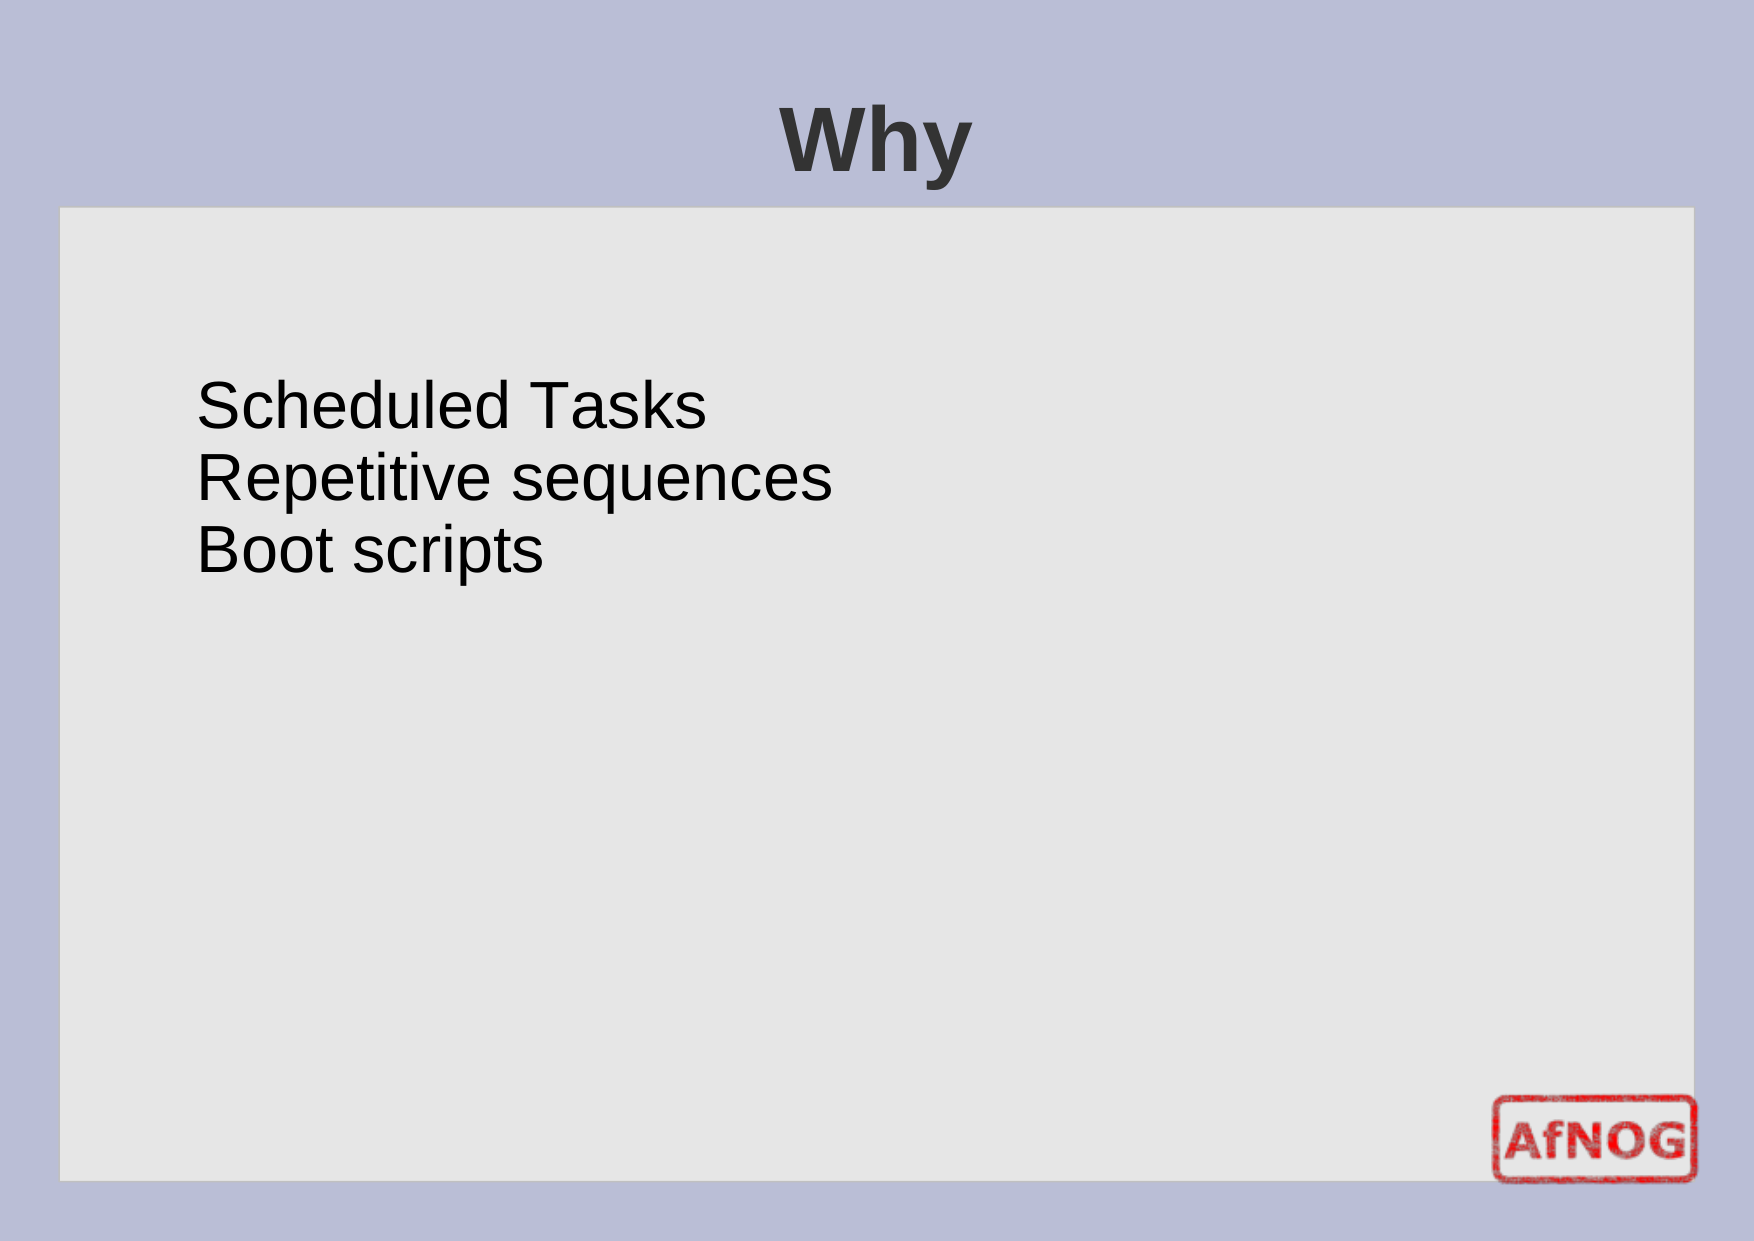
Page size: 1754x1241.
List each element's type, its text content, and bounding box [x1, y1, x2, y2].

picture [1490, 1092, 1701, 1188]
list Scheduled Tasks Repetitive sequences Boot scripts [179, 371, 1576, 1079]
title Why [59, 48, 1695, 236]
